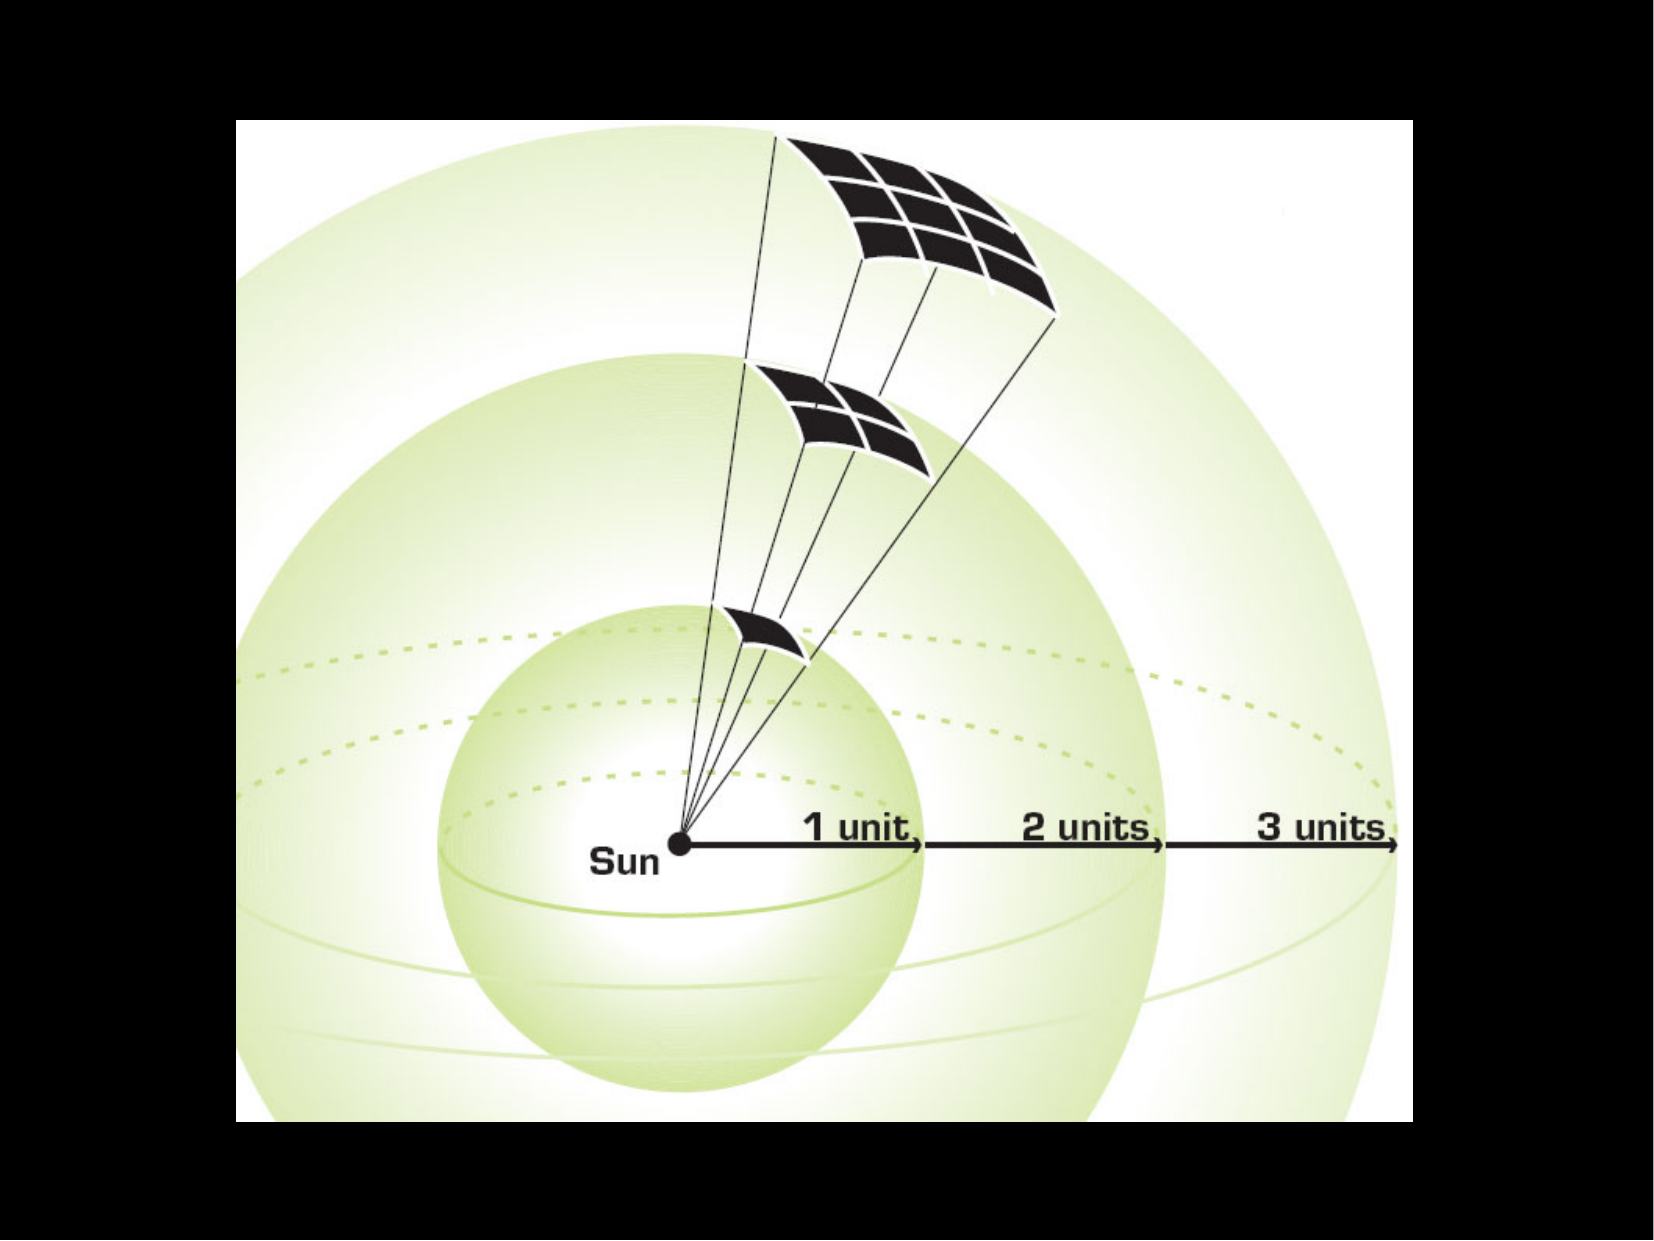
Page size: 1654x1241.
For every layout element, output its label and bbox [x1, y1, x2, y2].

picture [236, 120, 1413, 1123]
